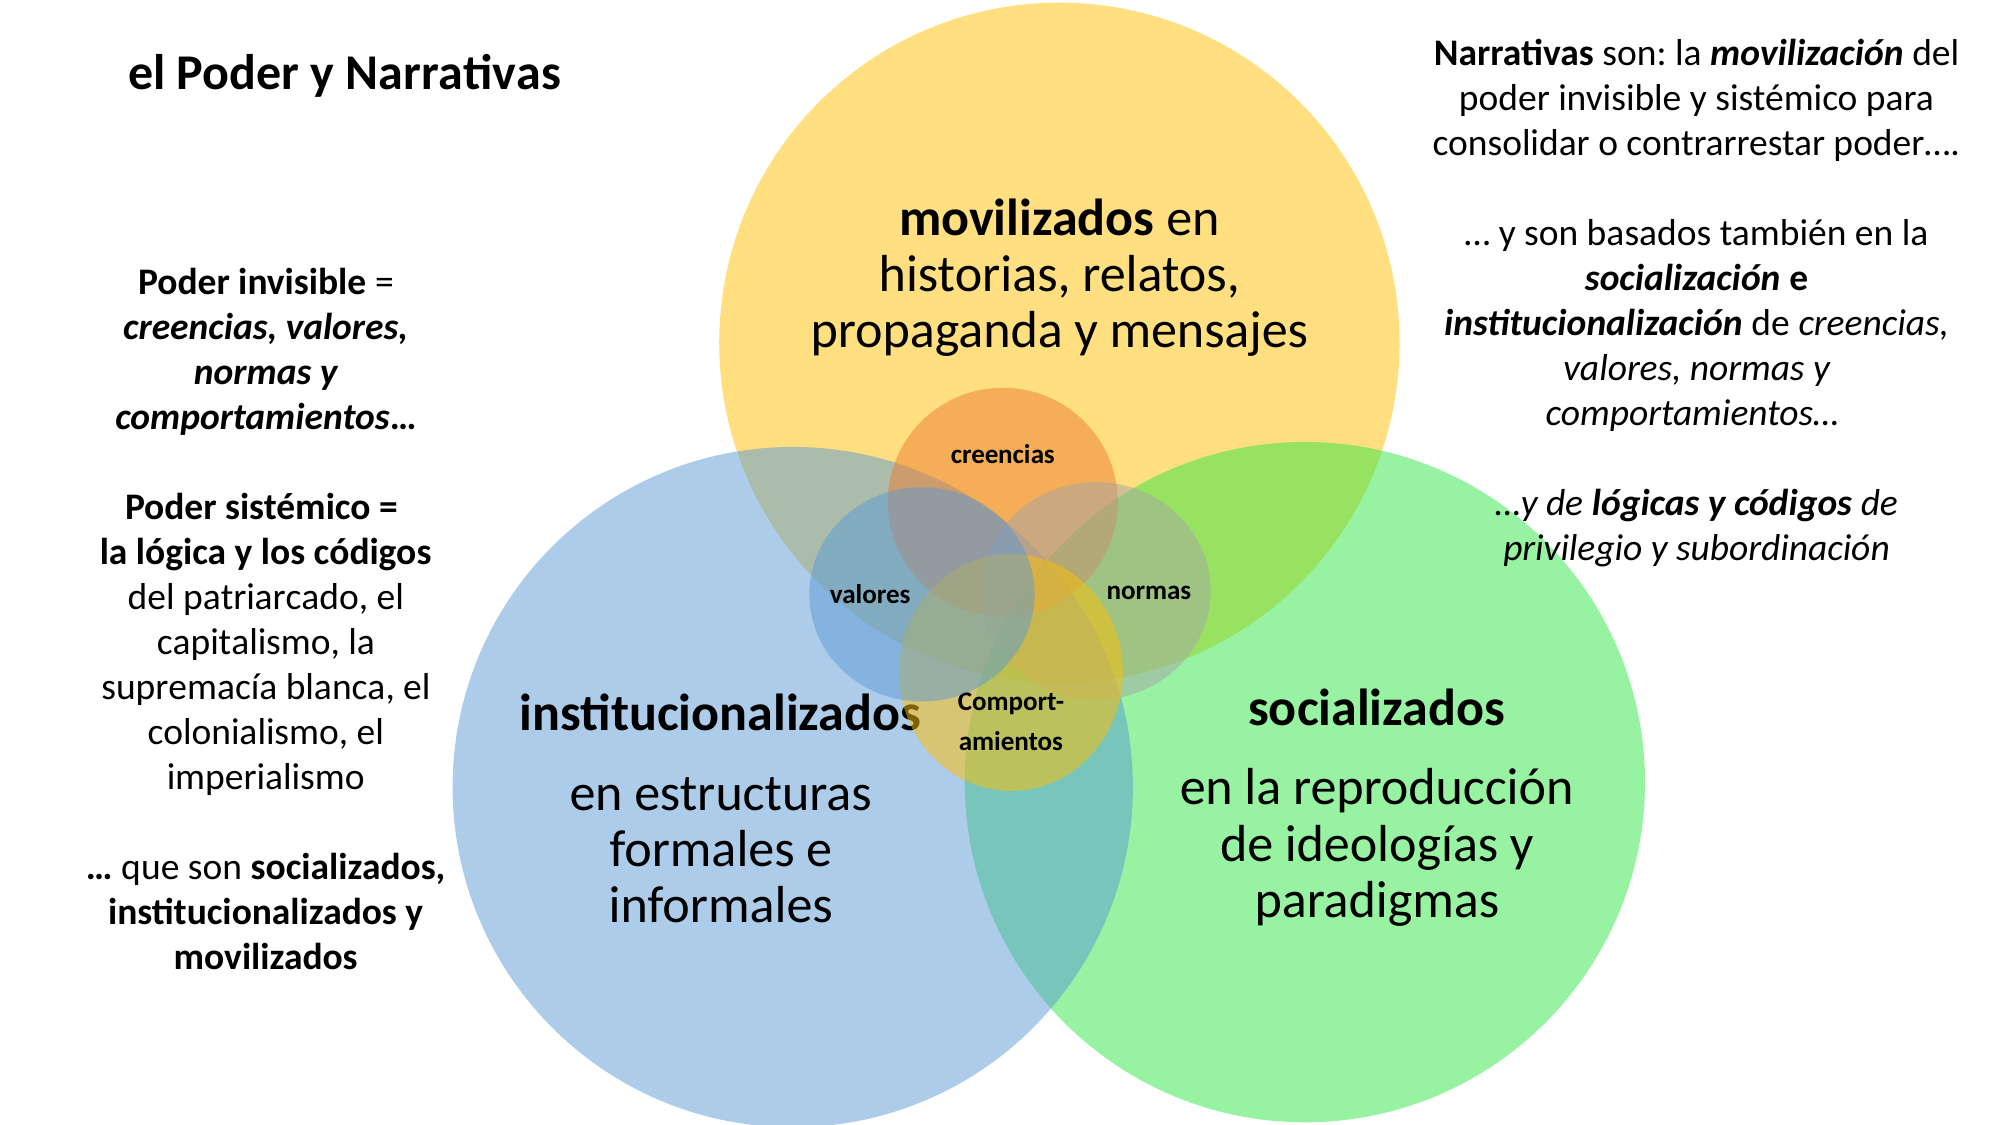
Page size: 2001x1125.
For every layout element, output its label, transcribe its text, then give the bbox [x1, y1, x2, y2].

text_box creencias [888, 387, 1117, 522]
text_box movilizados en historias, relatos, propaganda y mensajes [719, 2, 1400, 487]
text_box normas [1006, 482, 1211, 698]
text_box Comport- amientos [902, 555, 1123, 791]
text_box Poder invisible = creencias, valores, normas y comportamientos… Poder sistémico = la lógica y los códigos del patriarcado, el capitalismo, la supremacía blanca, el colonialismo, el imperialismo … que son socializados, institucionalizados y movilizados [70, 249, 486, 1038]
text_box Narrativas son: la movilización del poder invisible y sistémico para consolidar o contrarrestar poder…. … y son basados también en la socialización e institucionalización de creencias, valores, normas y comportamientos… …y de lógicas y códigos de privilegio y subordinación [1416, 20, 1977, 536]
text_box el Poder y Narrativas [44, 32, 646, 109]
text_box institucionalizados en estructuras formales e informales [486, 446, 1133, 1125]
text_box valores [809, 487, 1035, 702]
text_box socializados en la reproducción de ideologías y paradigmas [1051, 441, 1646, 1123]
